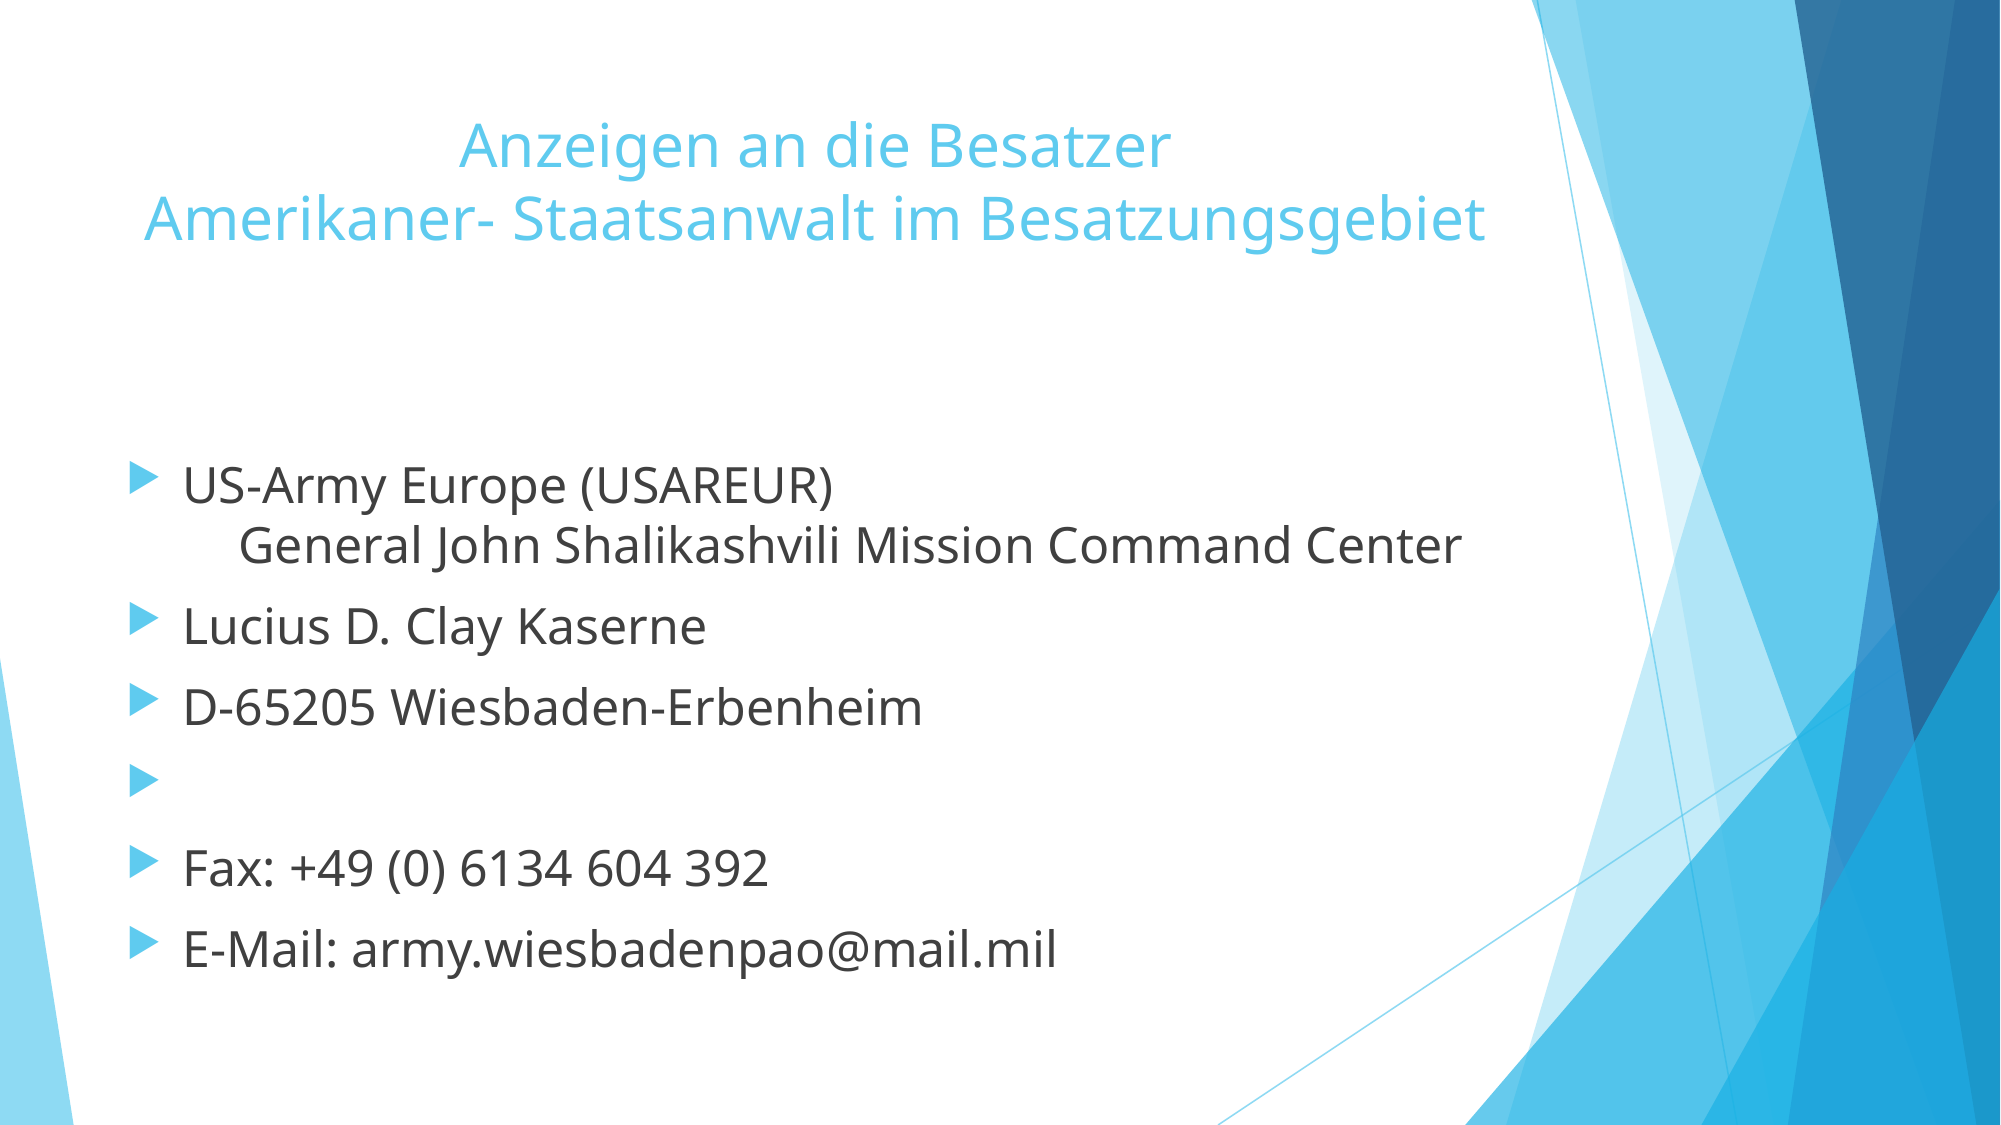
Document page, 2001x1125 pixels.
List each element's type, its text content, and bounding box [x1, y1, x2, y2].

list US-Army Europe (USAREUR) General John Shalikashvili Mission Command Center Lucius D. Clay Kaserne D-65205 Wiesbaden-Erbenheim Fax: +49 (0) 6134 604 392 E-Mail: army.wiesbadenpao@mail.mil [111, 445, 1522, 992]
title Anzeigen an die Besatzer Amerikaner- Staatsanwalt im Besatzungsgebiet [111, 99, 1522, 331]
